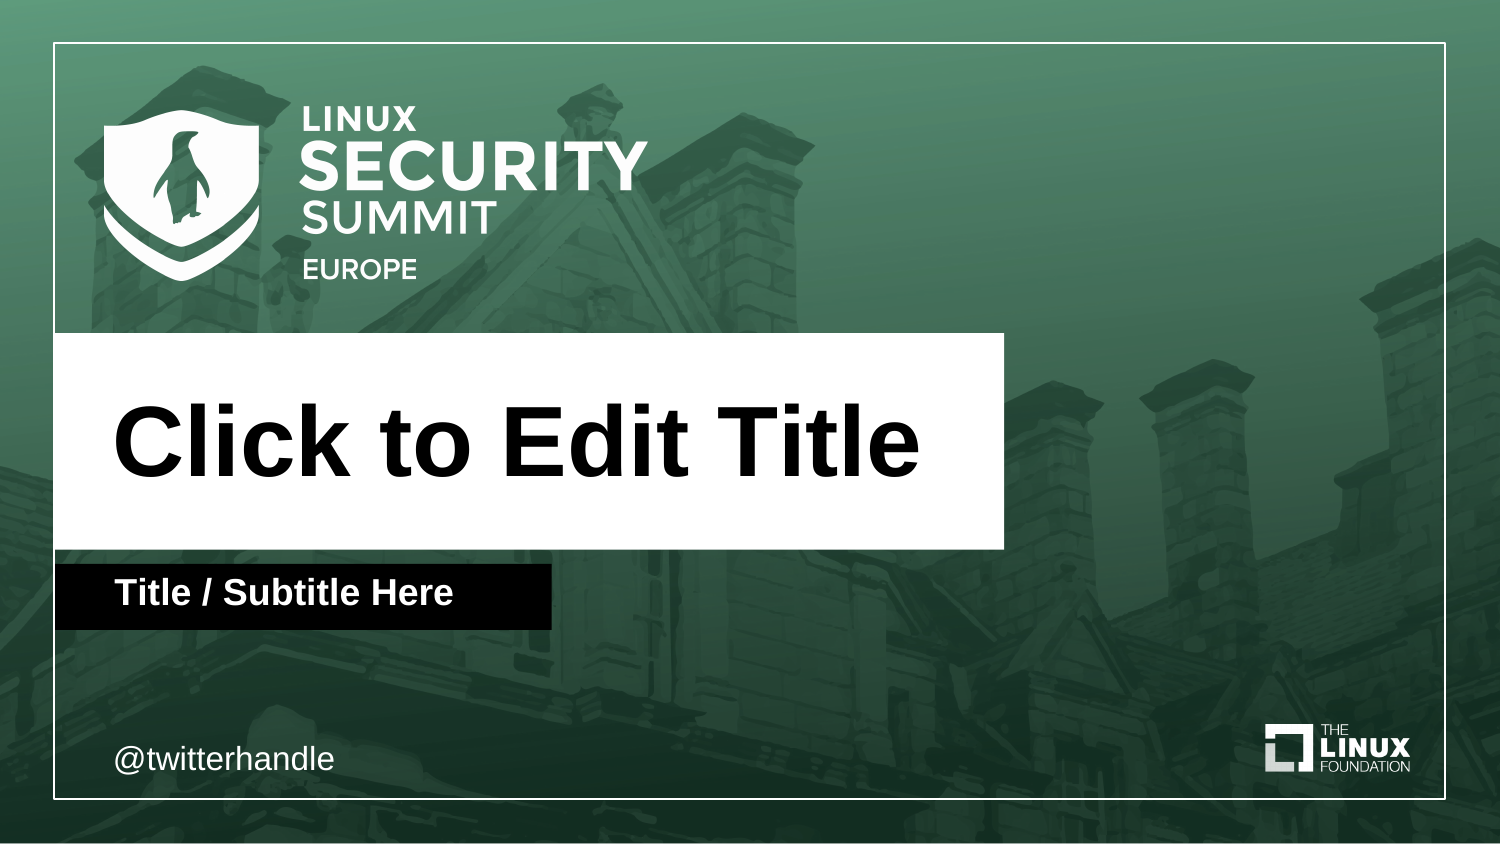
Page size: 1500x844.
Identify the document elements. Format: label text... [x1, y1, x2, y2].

list Title / Subtitle Here [55, 563, 552, 630]
list Click to Edit Title [53, 333, 1005, 550]
list @twitterhandle [53, 733, 407, 800]
